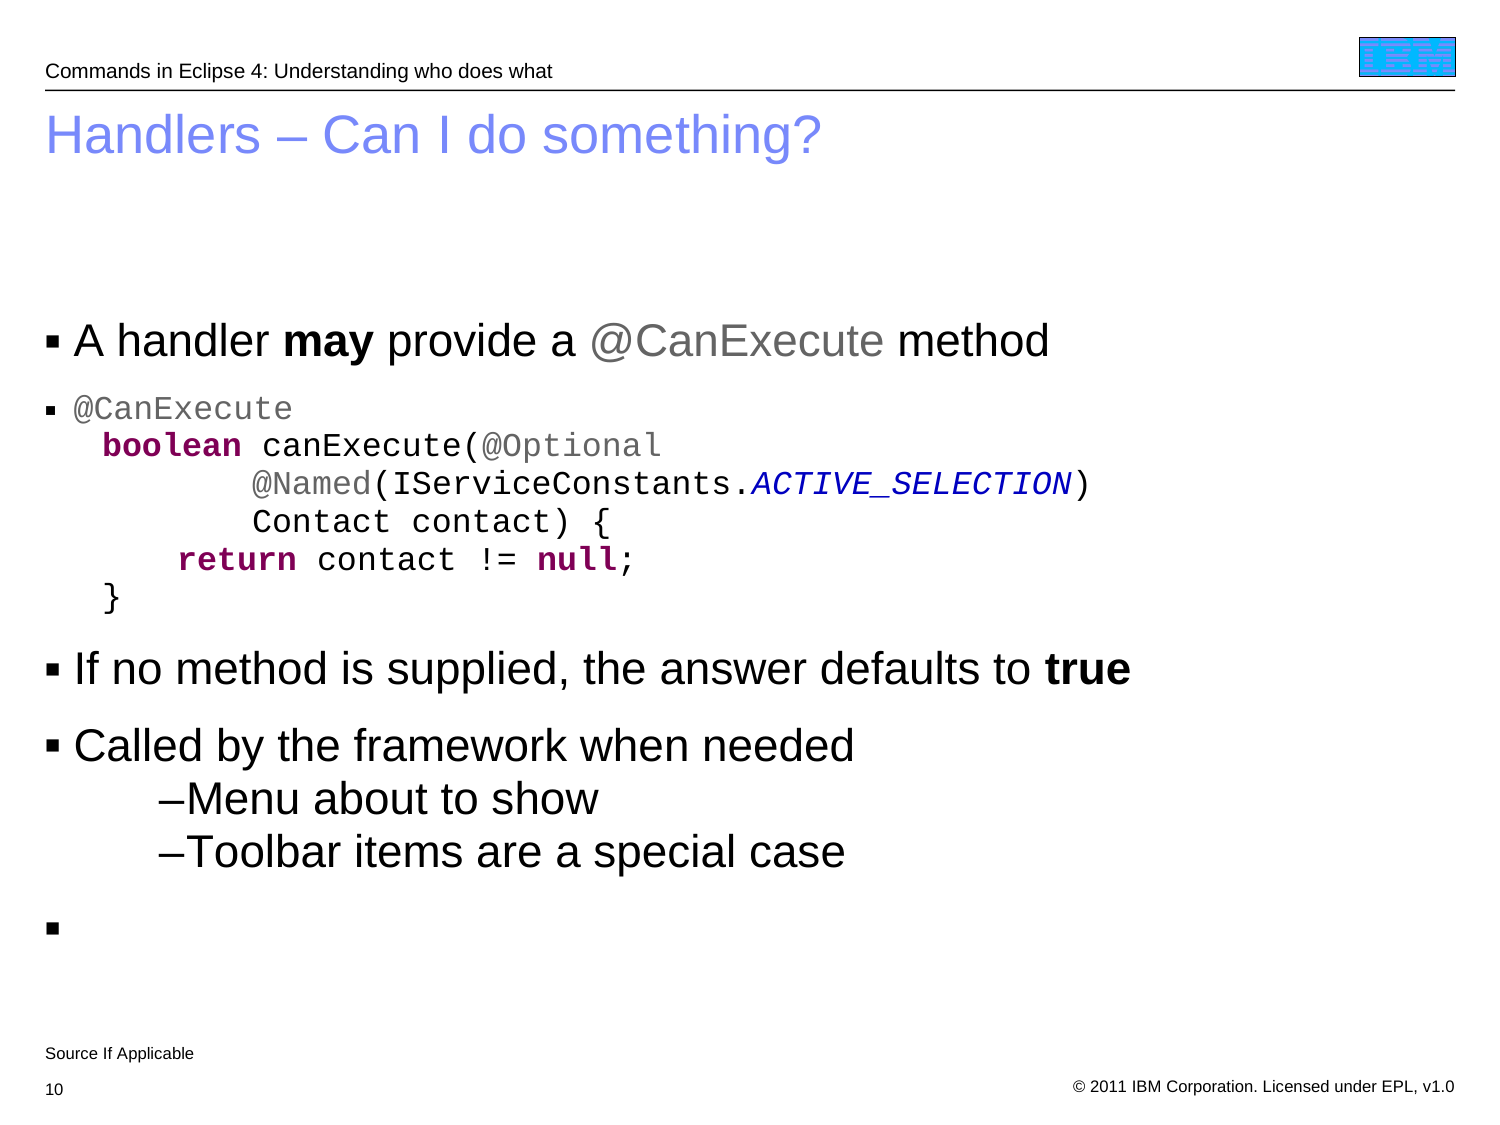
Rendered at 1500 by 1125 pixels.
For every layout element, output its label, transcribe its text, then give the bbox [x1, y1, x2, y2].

list A handler may provide a @CanExecute method @CanExecute boolean canExecute(@Optional @Named(IServiceConstants.ACTIVE_SELECTION) Contact contact) { return contact != null; } If no method is supplied, the answer defaults to true Called by the framework when needed Menu about to show Toolbar items are a special case [30, 307, 1456, 1058]
title Handlers – Can I do something? [30, 97, 1456, 218]
text_box Source If Applicable [30, 1021, 1441, 1072]
text_box Commands in Eclipse 4: Understanding who does what [30, 37, 1306, 83]
